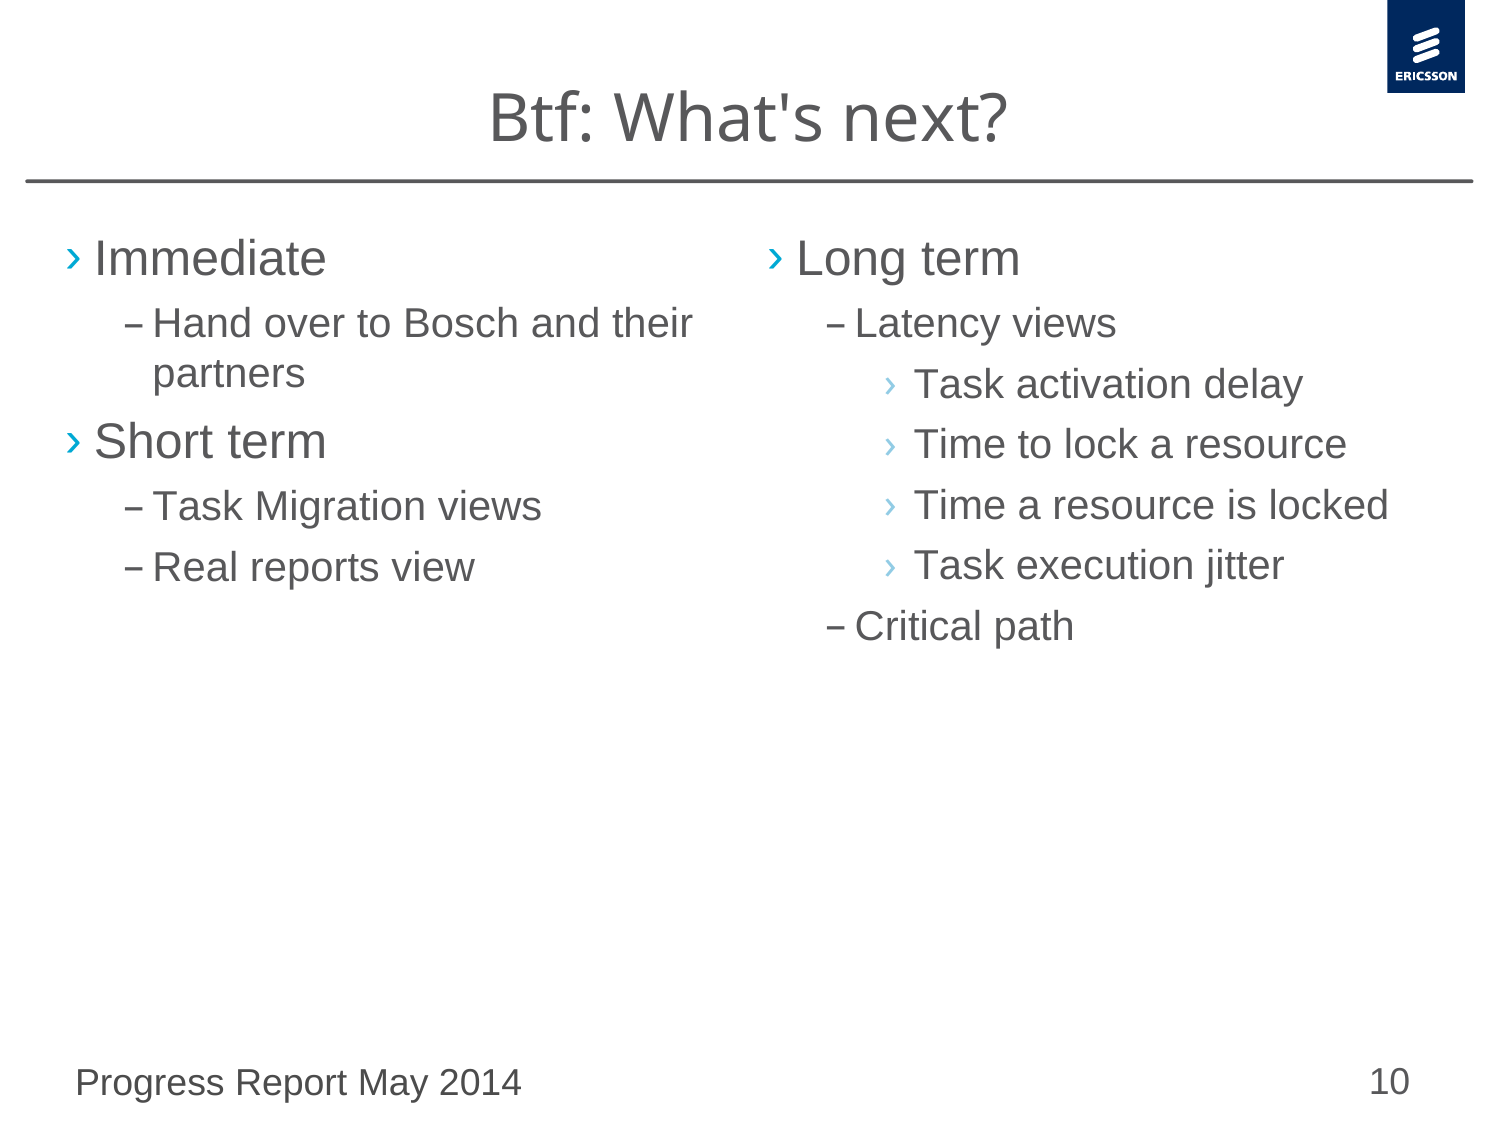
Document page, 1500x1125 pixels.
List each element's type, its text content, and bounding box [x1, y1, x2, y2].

list Long term Latency views Task activation delay Time to lock a resource Time a resource is locked Task execution jitter Critical path [767, 225, 1436, 879]
list Immediate Hand over to Bosch and their partners Short term Task Migration views Real reports view [65, 225, 734, 879]
title Btf: What's next? [112, 75, 1397, 156]
